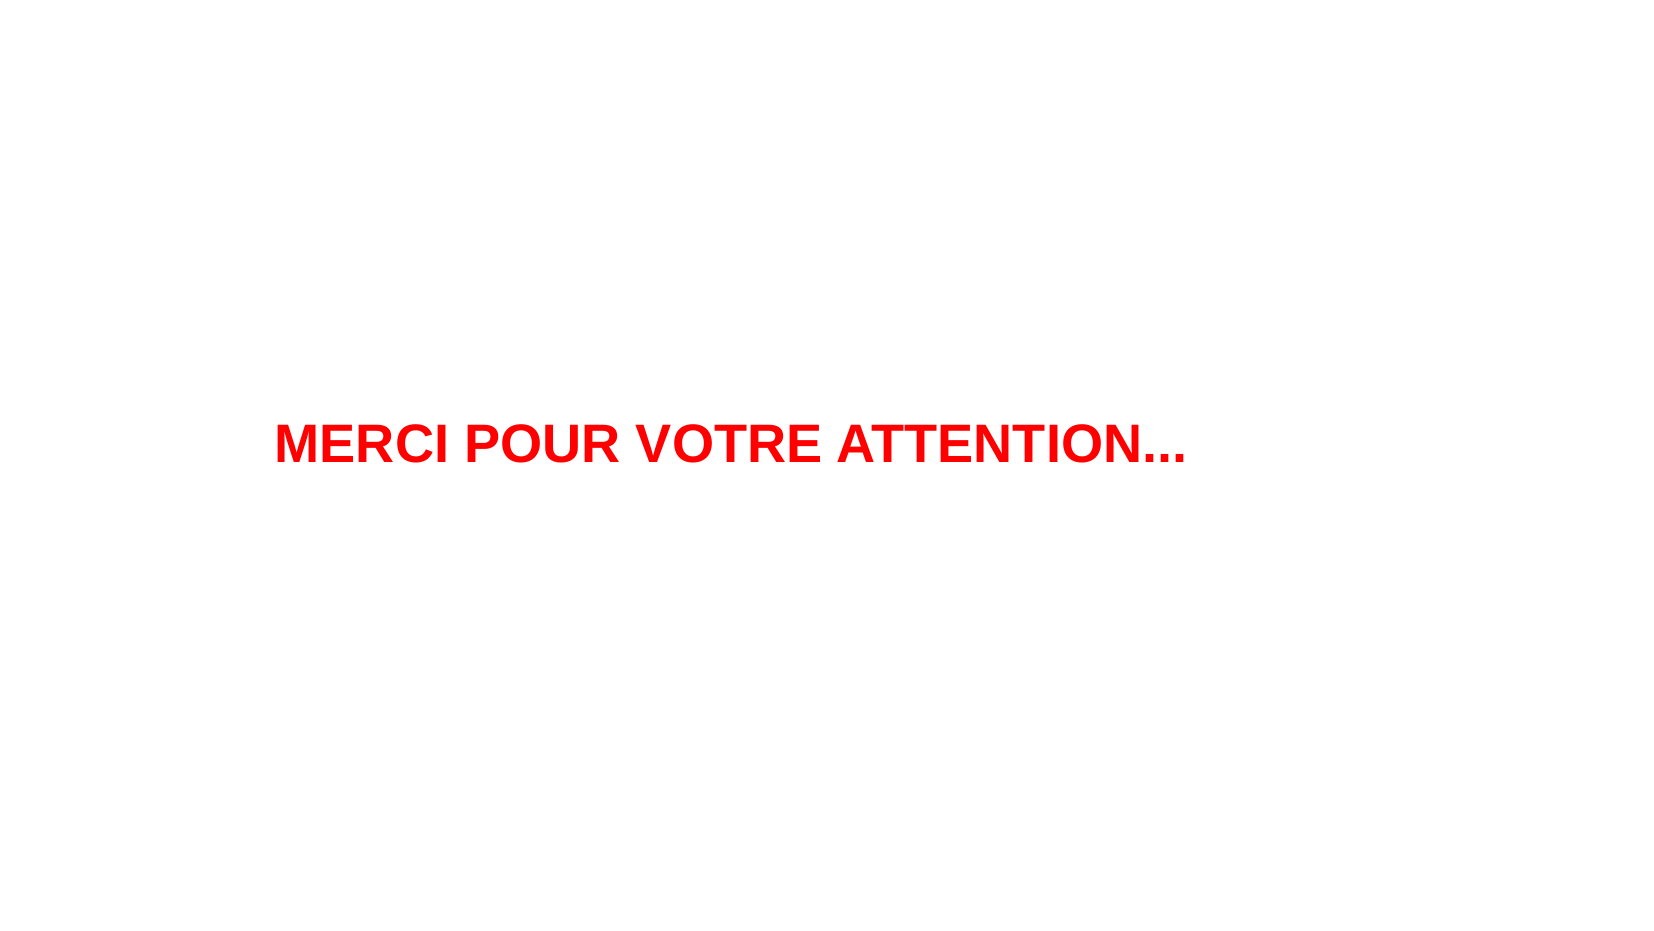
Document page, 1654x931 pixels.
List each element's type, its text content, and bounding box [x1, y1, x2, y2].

text_box MERCI POUR VOTRE ATTENTION... [259, 224, 1371, 627]
